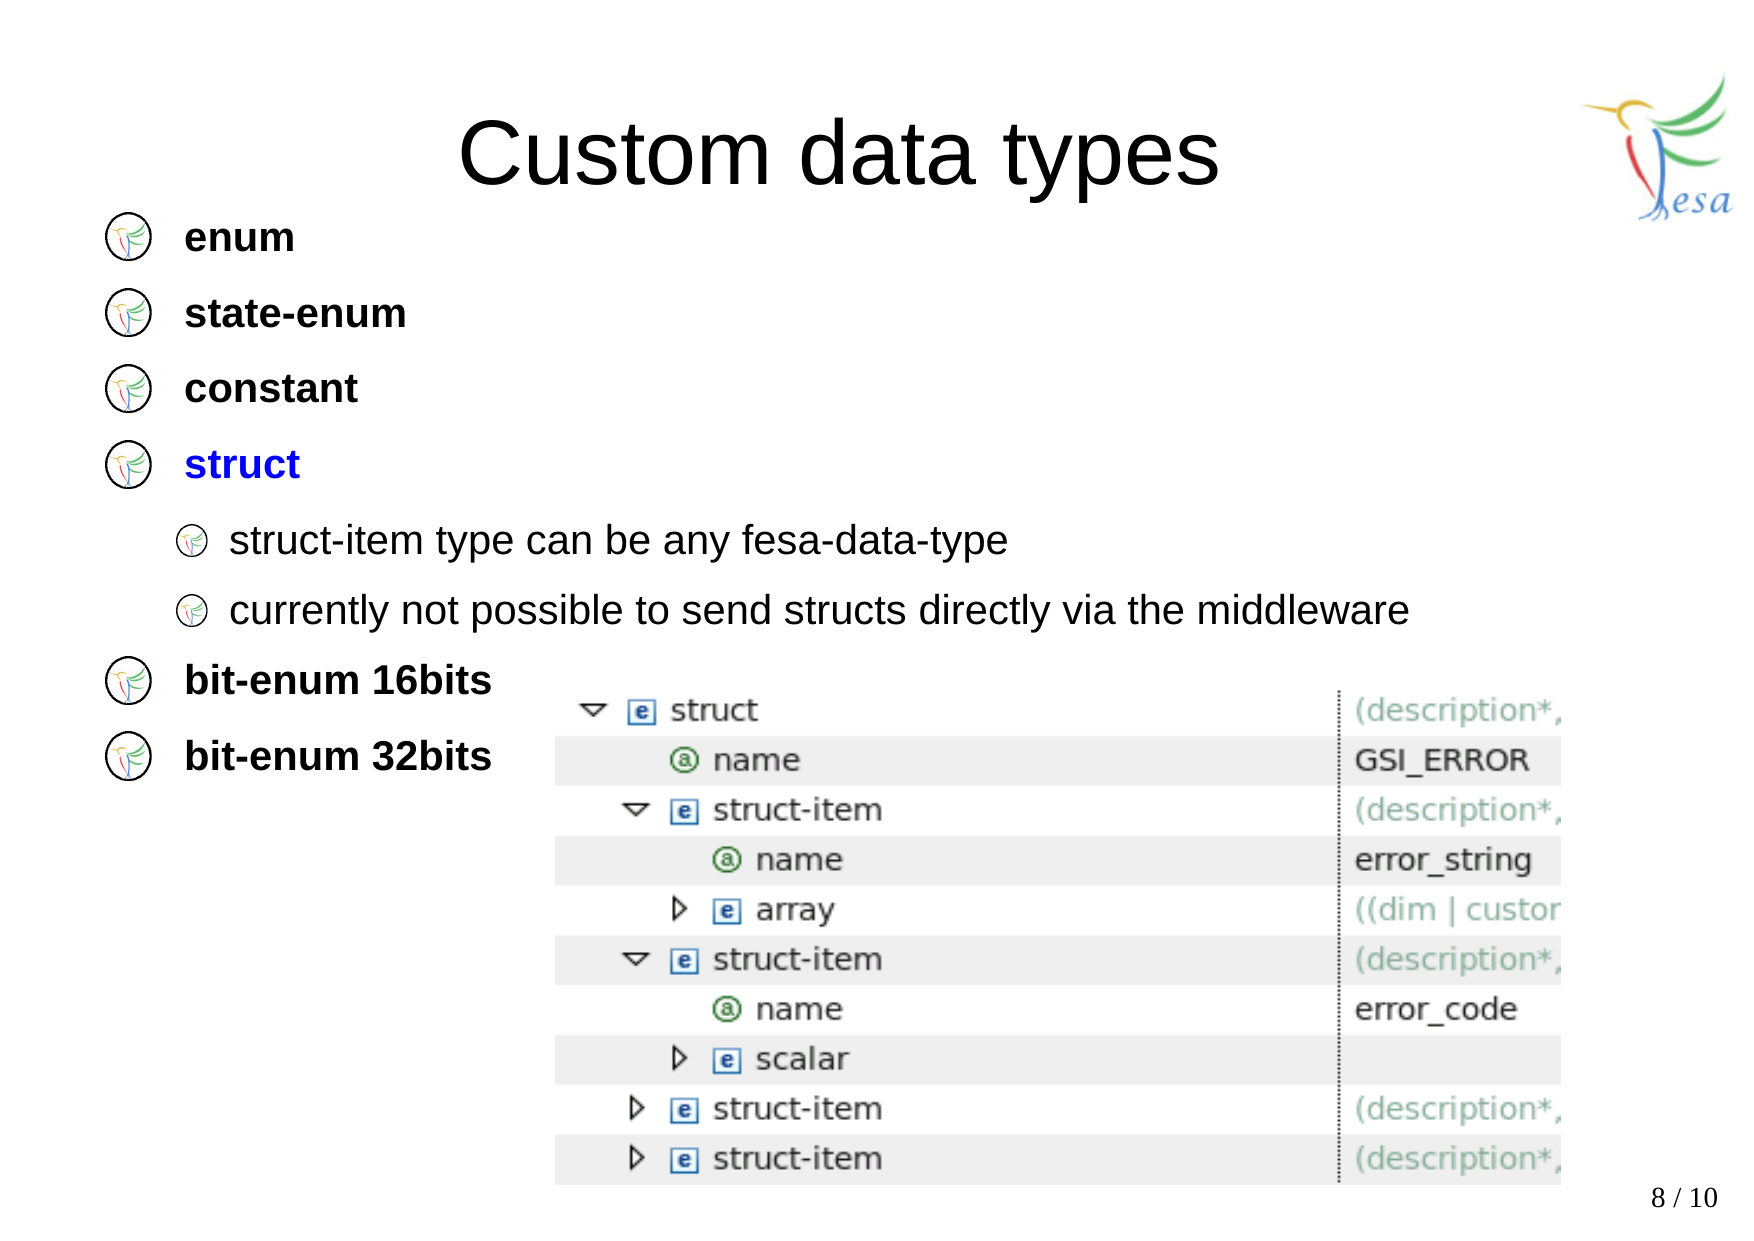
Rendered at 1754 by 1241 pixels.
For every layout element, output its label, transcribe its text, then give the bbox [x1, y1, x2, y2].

picture [555, 689, 1561, 1186]
picture [1590, 64, 1736, 222]
title Custom data types [90, 49, 1590, 213]
list enum state-enum constant struct struct-item type can be any fesa-data-type currently not possible to send structs directly via the middleware bit-enum 16bits bit-enum 32bits [87, 213, 1636, 1201]
